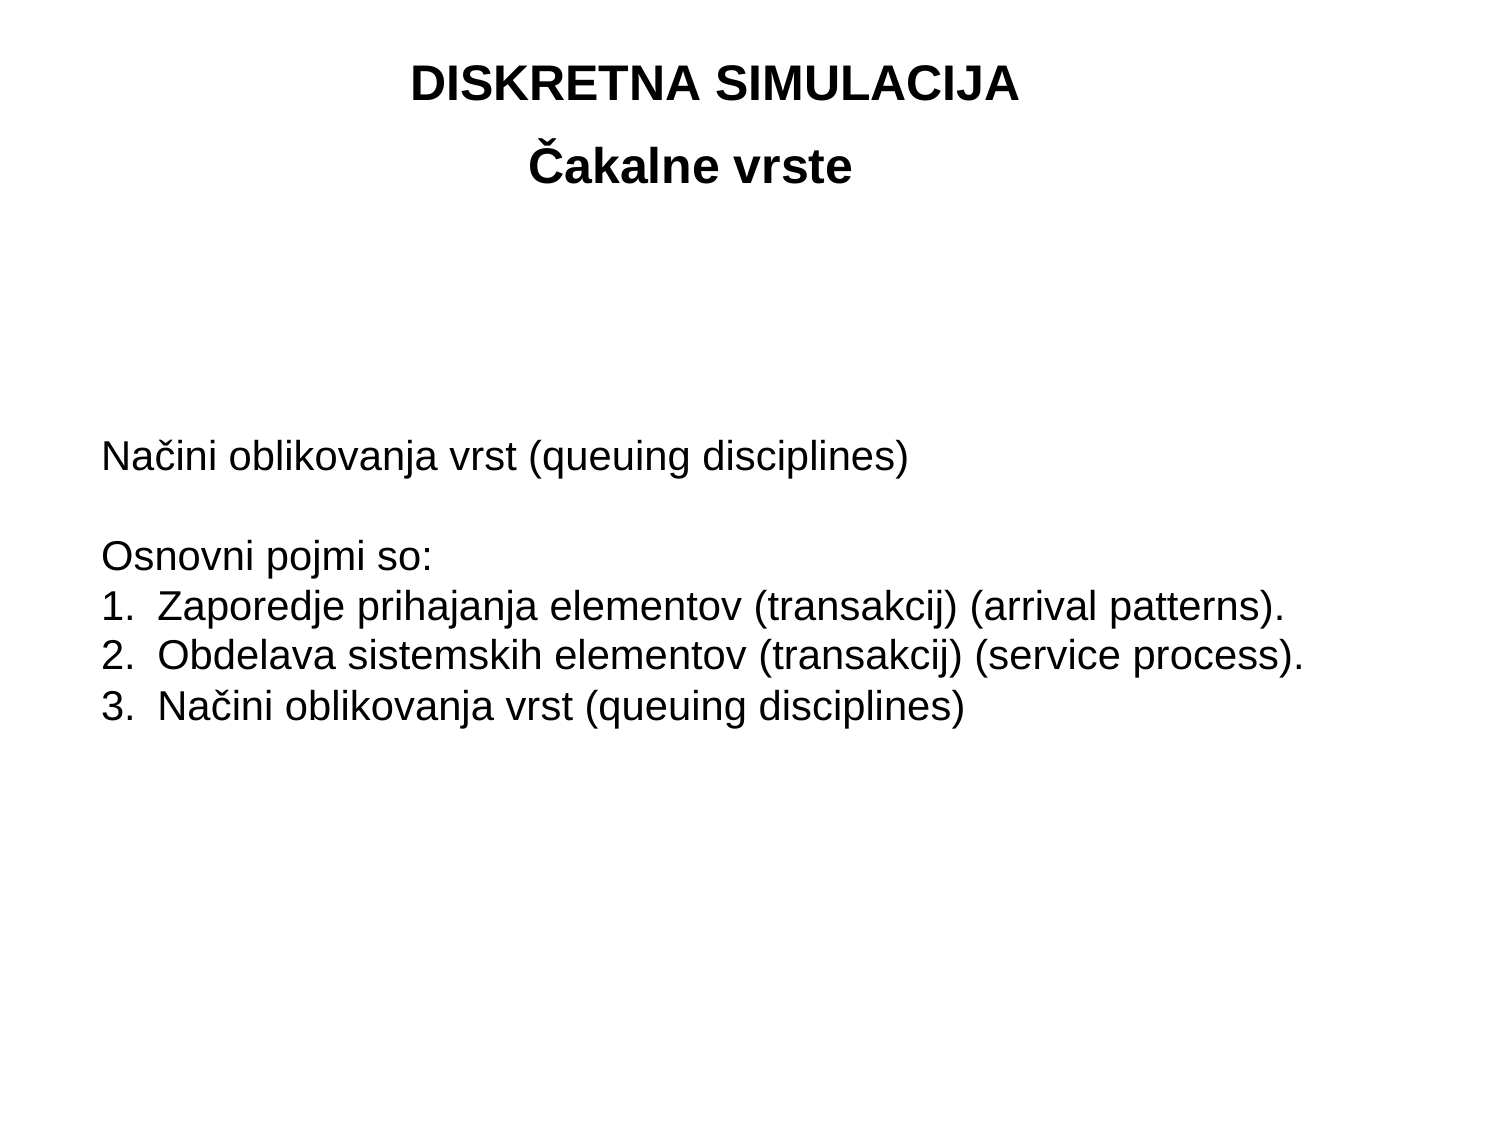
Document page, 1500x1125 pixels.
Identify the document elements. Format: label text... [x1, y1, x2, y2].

text_box Načini oblikovanja vrst (queuing disciplines) Osnovni pojmi so: Zaporedje prihajanja elementov (transakcij) (arrival patterns). Obdelava sistemskih elementov (transakcij) (service process). Načini oblikovanja vrst (queuing disciplines) [86, 420, 1321, 737]
text_box DISKRETNA SIMULACIJA [395, 42, 1353, 119]
text_box Čakalne vrste [513, 125, 1034, 201]
